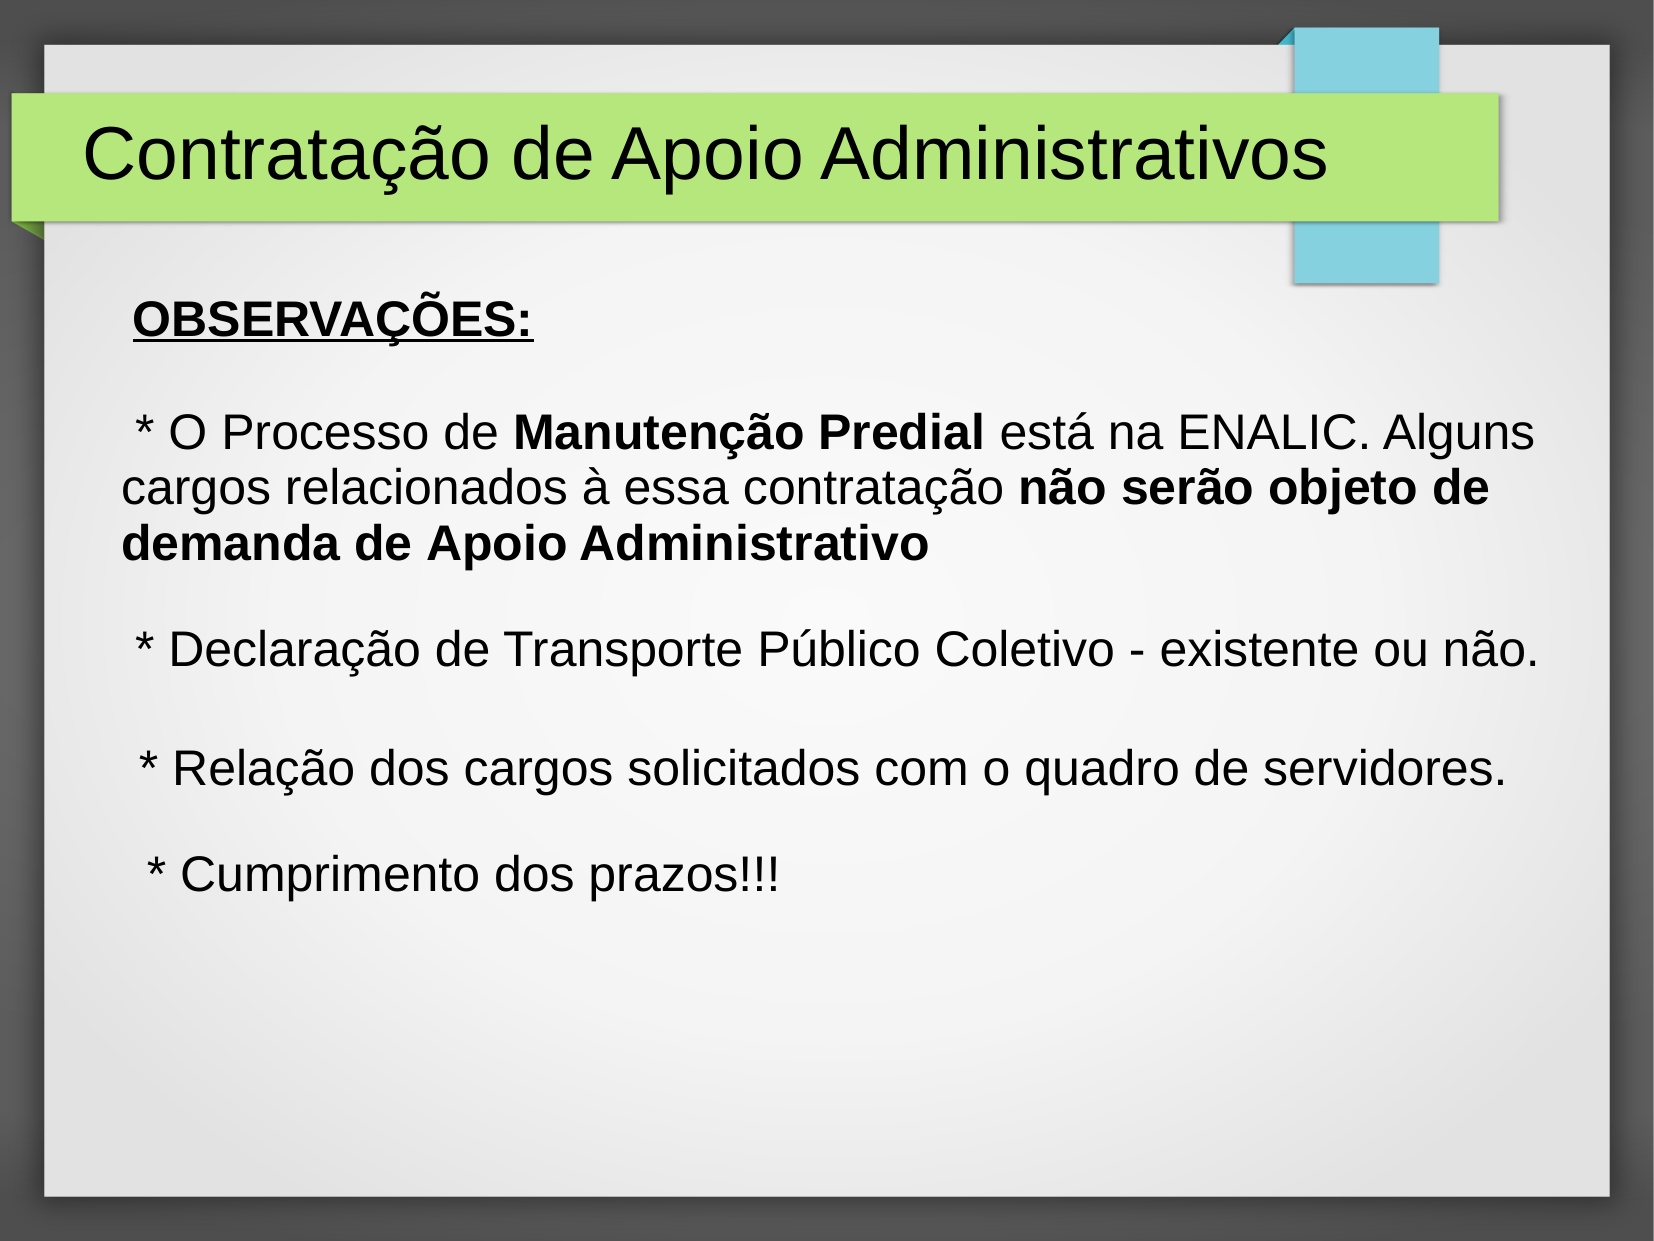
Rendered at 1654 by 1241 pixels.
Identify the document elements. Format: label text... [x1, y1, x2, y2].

text_box OBSERVAÇÕES: [118, 283, 1323, 355]
text_box * O Processo de Manutenção Predial está na ENALIC. Alguns cargos relacionados à essa contratação não serão objeto de demanda de Apoio Administrativo [106, 396, 1571, 579]
text_box * Cumprimento dos prazos!!! [118, 838, 1583, 1004]
picture [0, 0, 1654, 1241]
text_box * Relação dos cargos solicitados com o quadro de servidores. [124, 732, 1589, 898]
text_box * Declaração de Transporte Público Coletivo - existente ou não. [106, 614, 1571, 780]
title Contratação de Apoio Administrativos [82, 69, 1347, 238]
